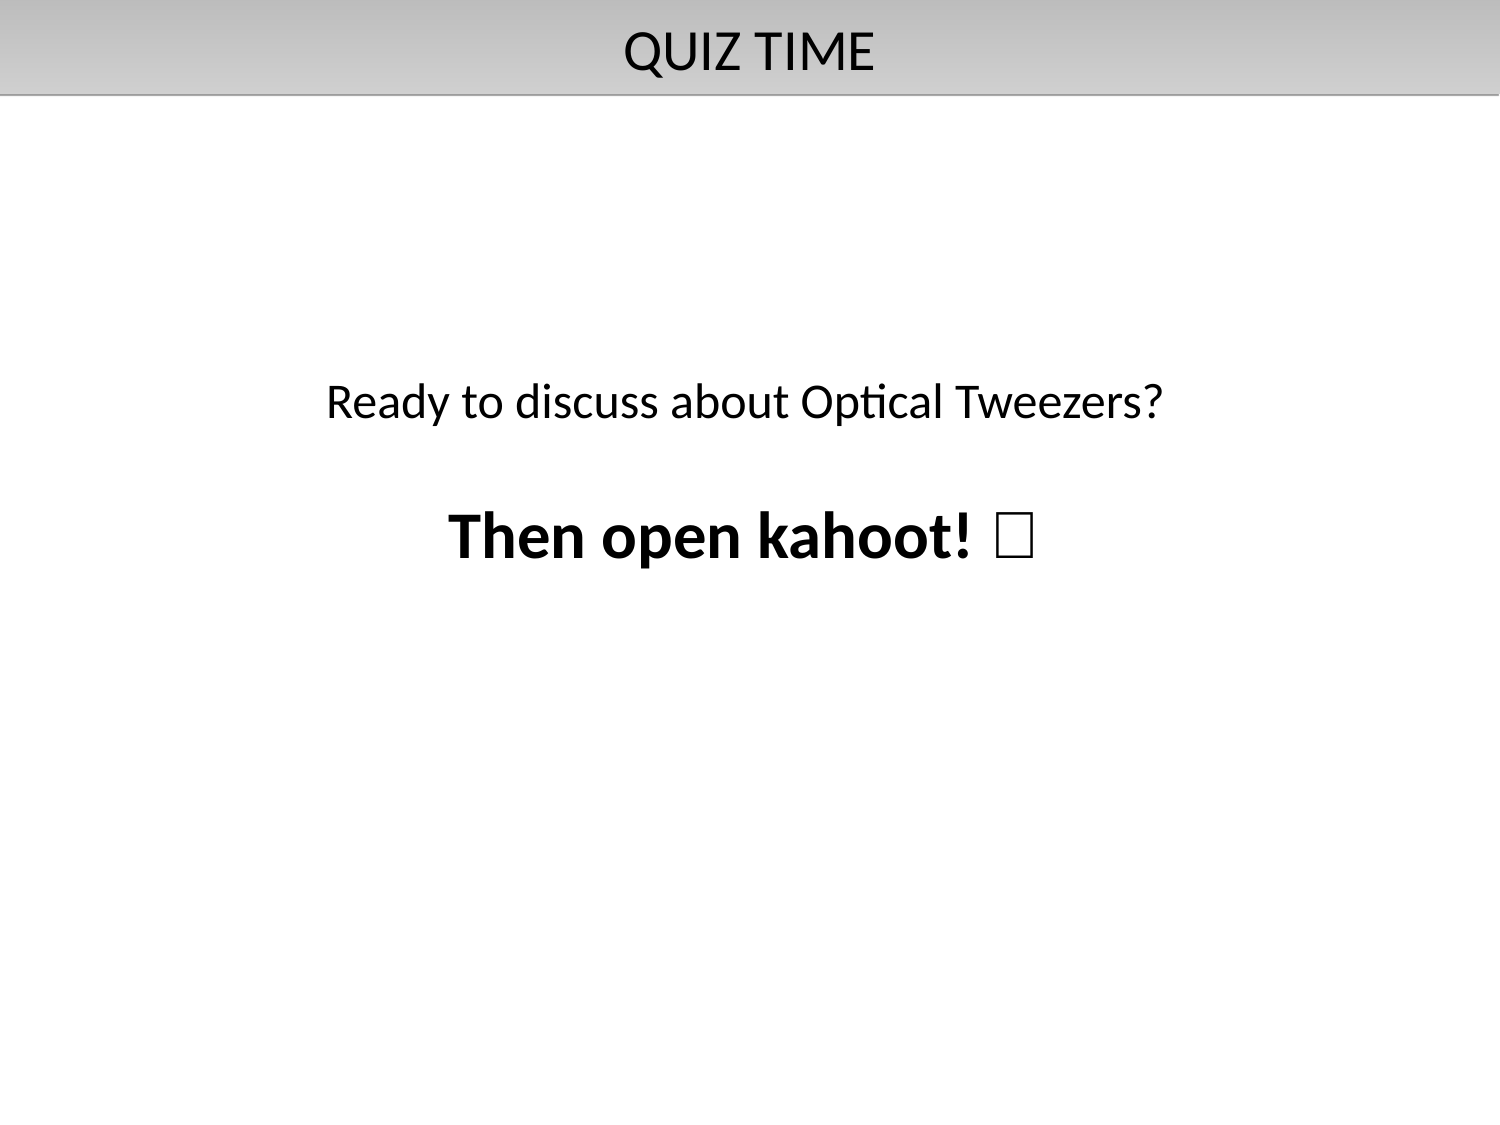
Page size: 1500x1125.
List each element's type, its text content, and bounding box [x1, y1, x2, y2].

text_box Then open kahoot!  [433, 484, 1067, 581]
text_box Ready to discuss about Optical Tweezers? [311, 361, 1189, 437]
title QUIZ TIME [23, 0, 1477, 94]
